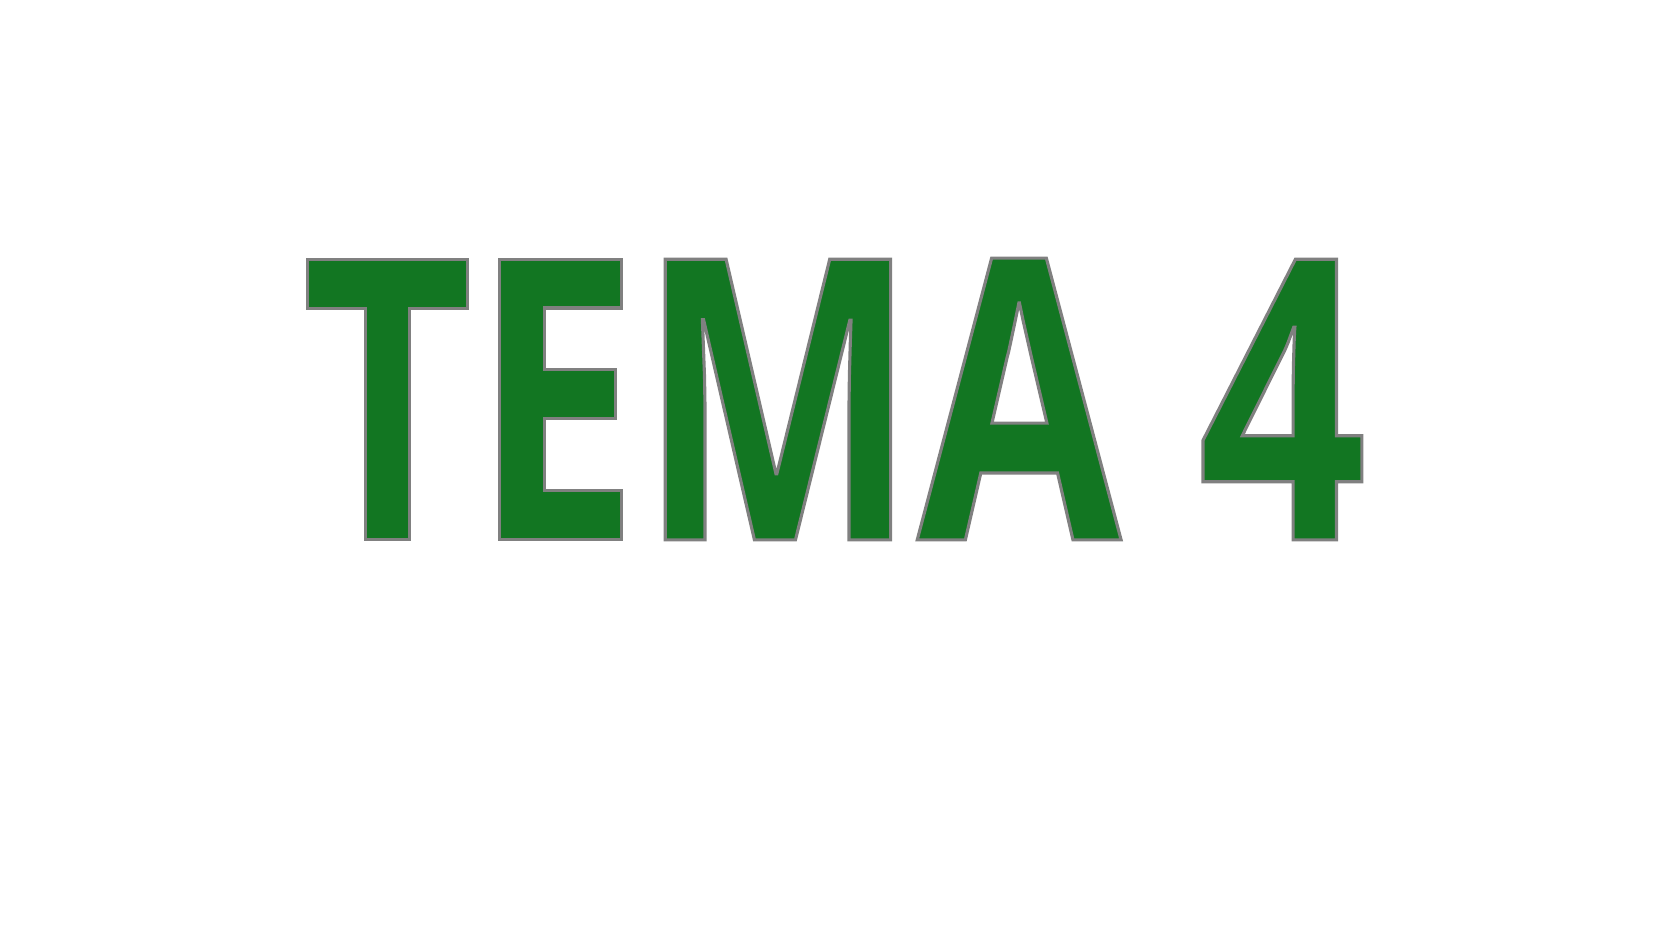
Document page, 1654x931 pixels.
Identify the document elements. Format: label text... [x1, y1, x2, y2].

text_box TEMA 4 [917, 258, 1122, 540]
text_box TEMA 4 [1202, 259, 1362, 540]
text_box TEMA 4 [499, 259, 622, 540]
text_box TEMA 4 [665, 259, 891, 540]
text_box TEMA 4 [307, 259, 468, 540]
